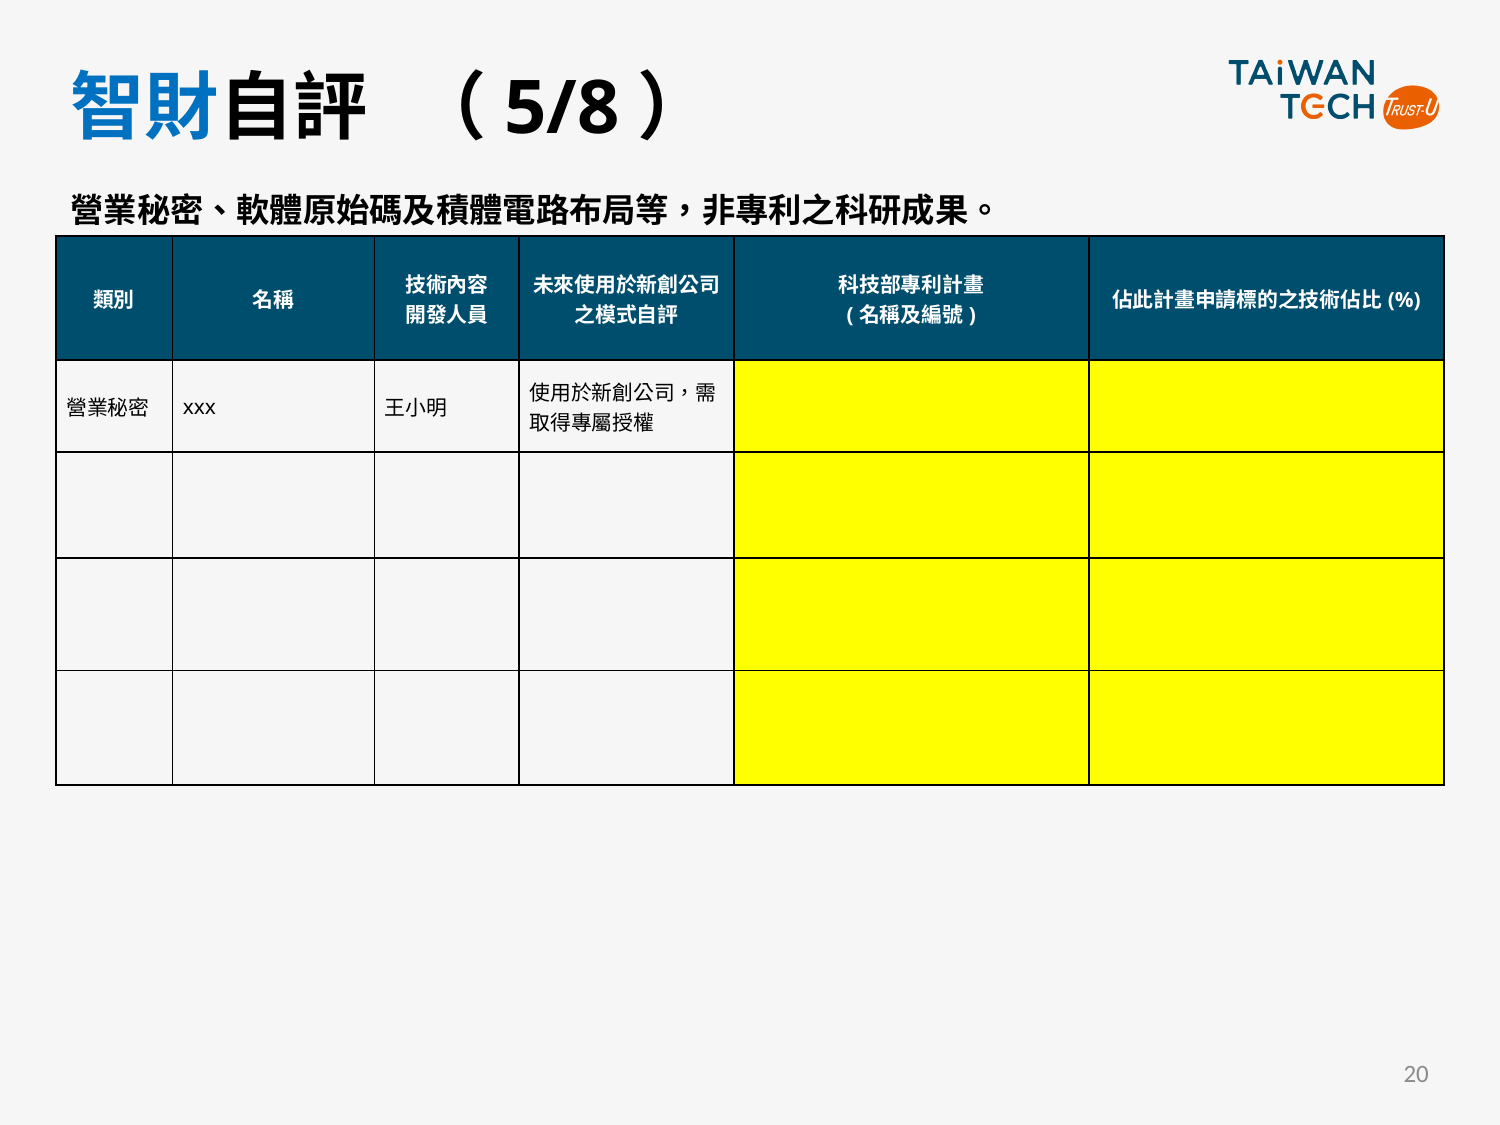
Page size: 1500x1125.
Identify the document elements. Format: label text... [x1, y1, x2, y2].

table_cell [173, 559, 374, 670]
table_header 名稱 [173, 237, 374, 359]
table_cell [520, 559, 733, 670]
table_cell 使用於新創公司，需取得專屬授權 [520, 361, 733, 451]
table_cell [735, 671, 1088, 784]
table_cell [57, 559, 172, 670]
table_cell [1090, 671, 1443, 784]
table_cell [735, 559, 1088, 670]
table_cell [375, 559, 518, 670]
table_header 類別 [57, 237, 172, 359]
table_cell [375, 453, 518, 557]
table_cell [520, 453, 733, 557]
table_cell xxx [173, 361, 374, 451]
table_header 未來使用於新創公司之模式自評 [520, 237, 733, 359]
table_cell [375, 671, 518, 784]
table_cell [735, 453, 1088, 557]
table_cell [173, 453, 374, 557]
text_box 營業秘密、軟體原始碼及積體電路布局等，非專利之科研成果。 [55, 161, 1444, 237]
slide_number <編號> [1106, 1042, 1445, 1103]
table_cell 營業秘密 [57, 361, 172, 451]
table_header 佔此計畫申請標的之技術佔比(%) [1090, 237, 1443, 359]
table_cell [1090, 559, 1443, 670]
table_cell 王小明 [375, 361, 518, 451]
title 智財自評 （5/8） [55, 33, 1444, 156]
table_cell [57, 453, 172, 557]
table_header 技術內容 開發人員 [375, 237, 518, 359]
table_cell [520, 671, 733, 784]
table_cell [173, 671, 374, 784]
table_cell [1090, 453, 1443, 557]
table_cell [1090, 361, 1443, 451]
table_header 科技部專利計畫 (名稱及編號) [735, 237, 1088, 359]
table_cell [57, 671, 172, 784]
table_cell [735, 361, 1088, 451]
